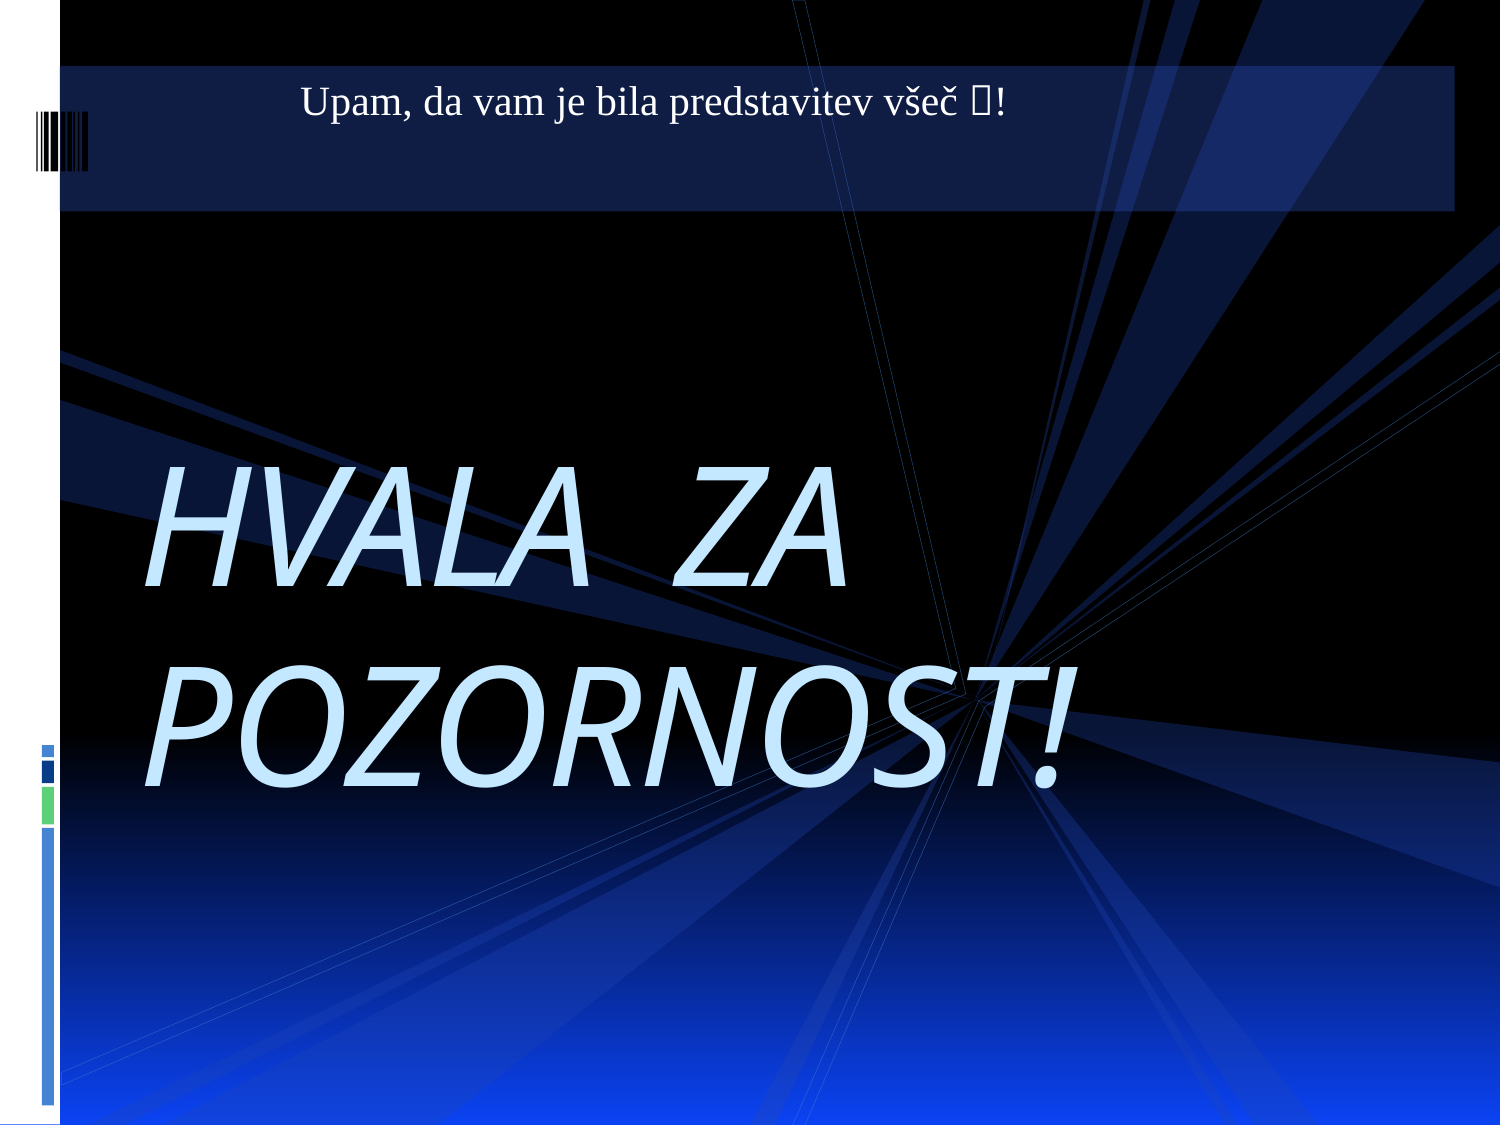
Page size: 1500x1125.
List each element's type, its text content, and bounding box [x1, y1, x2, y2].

title HVALA ZA POZORNOST! [123, 408, 1471, 1083]
list Upam, da vam je bila predstavitev všeč ! [277, 66, 1216, 227]
